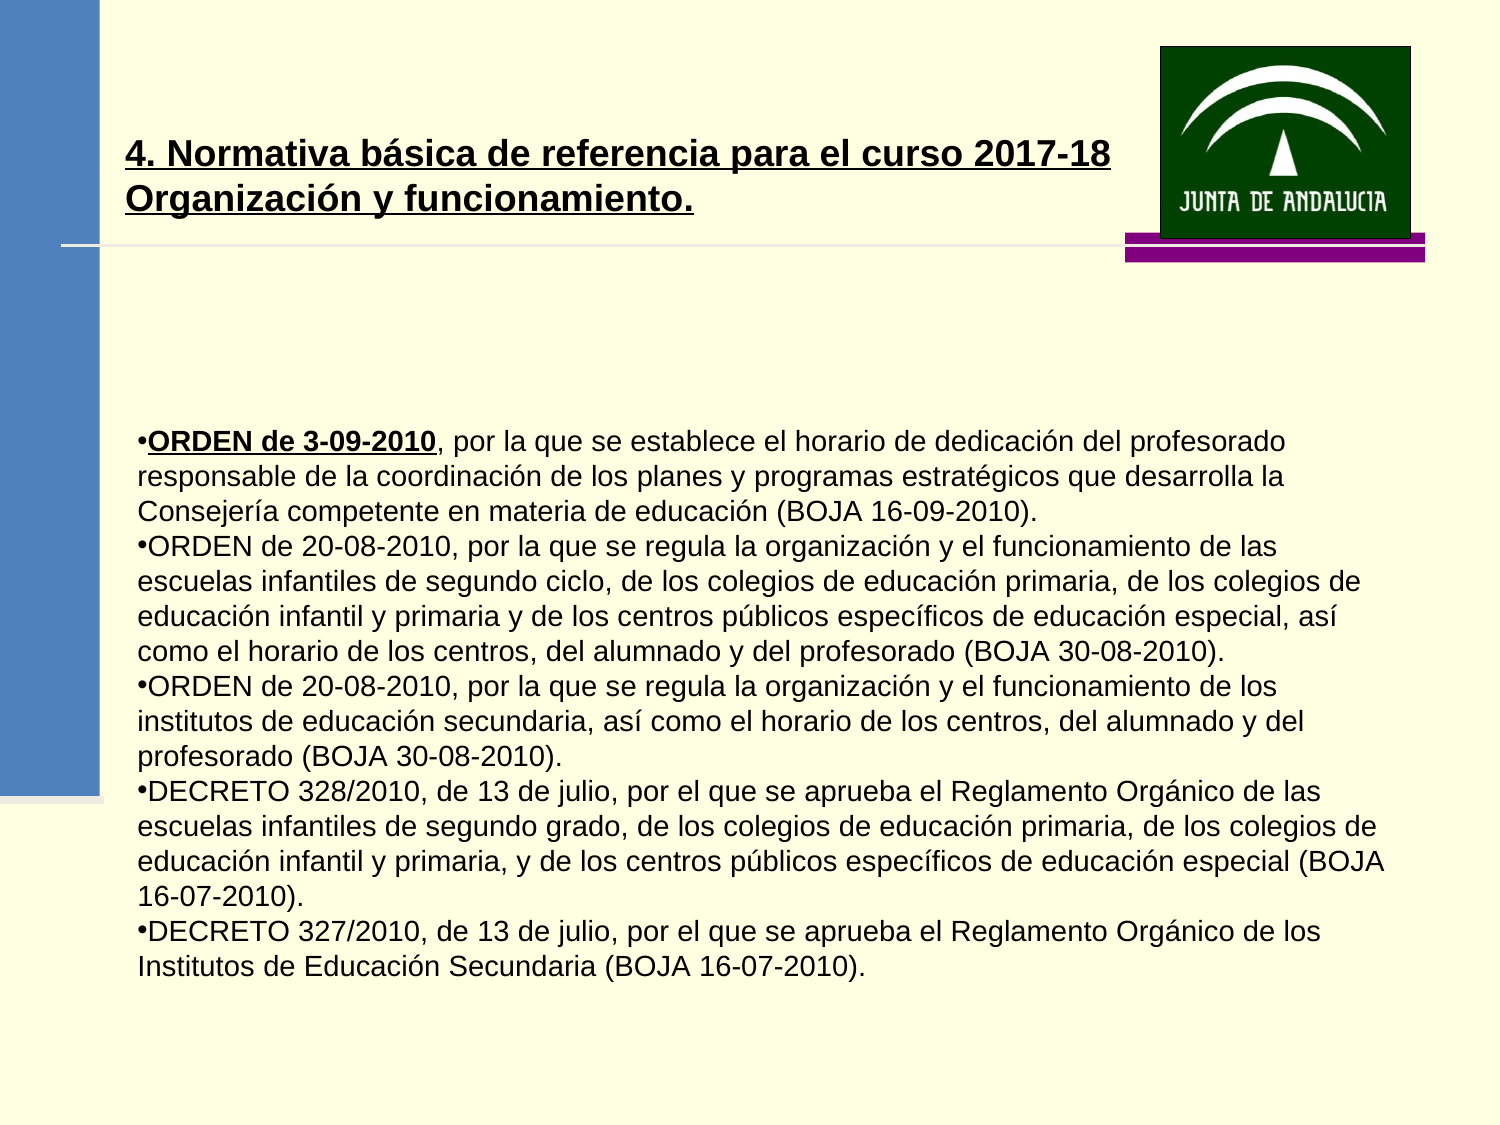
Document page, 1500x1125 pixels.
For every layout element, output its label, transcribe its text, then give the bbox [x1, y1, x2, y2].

picture [1160, 46, 1410, 239]
text_box 4. Normativa básica de referencia para el curso 2017-18 Organización y funcionamiento. [124, 124, 1426, 313]
text_box ORDEN de 3-09-2010, por la que se establece el horario de dedicación del profesorado responsable de la coordinación de los planes y programas estratégicos que desarrolla la Consejería competente en materia de educación (BOJA 16-09-2010). ORDEN de 20-08-2010, por la que se regula la organización y el funcionamiento de las escuelas infantiles de segundo ciclo, de los colegios de educación primaria, de los colegios de educación infantil y primaria y de los centros públicos específicos de educación especial, así como el horario de los centros, del alumnado y del profesorado (BOJA 30-08-2010). ORDEN de 20-08-2010, por la que se regula la organización y el funcionamiento de los institutos de educación secundaria, así como el horario de los centros, del alumnado y del profesorado (BOJA 30-08-2010). DECRETO 328/2010, de 13 de julio, por el que se aprueba el Reglamento Orgánico de las escuelas infantiles de segundo grado, de los colegios de educación primaria, de los colegios de educación infantil y primaria, y de los centros públicos específicos de educación especial (BOJA 16-07-2010). DECRETO 327/2010, de 13 de julio, por el que se aprueba el Reglamento Orgánico de los Institutos de Educación Secundaria (BOJA 16-07-2010). [137, 387, 1400, 999]
